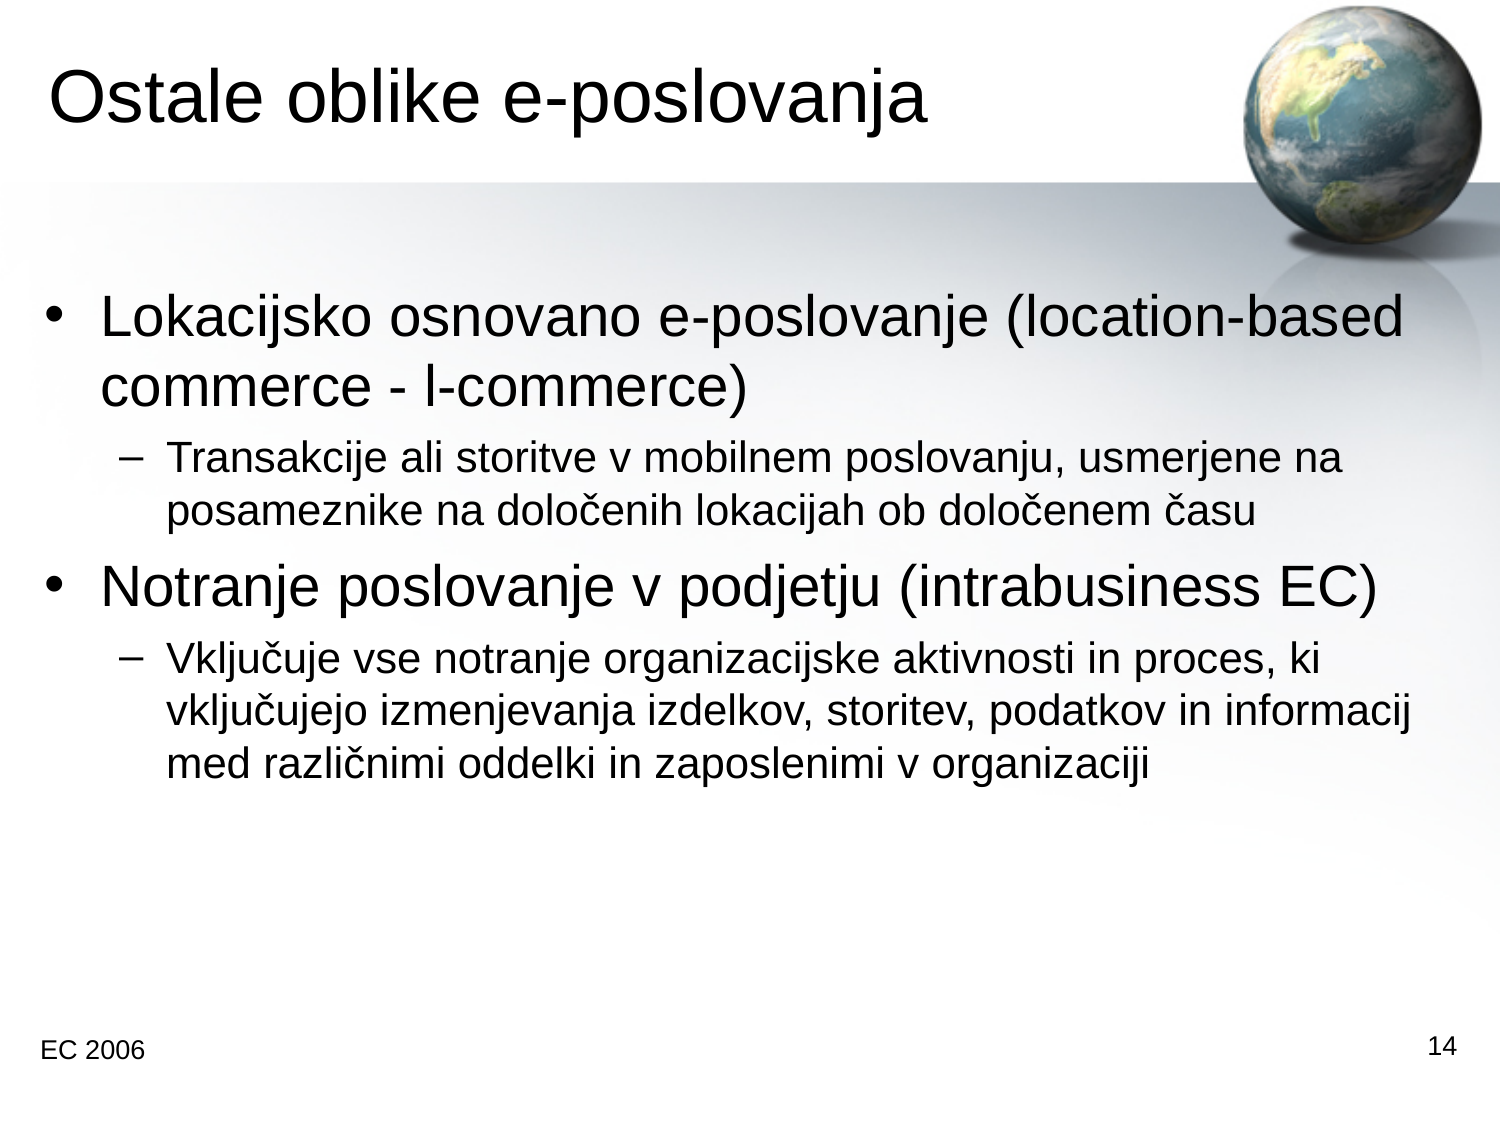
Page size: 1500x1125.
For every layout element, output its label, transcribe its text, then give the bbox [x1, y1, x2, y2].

list Lokacijsko osnovano e-poslovanje (location-based commerce - l-commerce) Transakcije ali storitve v mobilnem poslovanju, usmerjene na posameznike na določenih lokacijah ob določenem času Notranje poslovanje v podjetju (intrabusiness EC) Vključuje vse notranje organizacijske aktivnosti in proces, ki vključujejo izmenjevanja izdelkov, storitev, podatkov in informacij med različnimi oddelki in zaposlenimi v organizaciji [29, 271, 1471, 995]
title Ostale oblike e-poslovanja [33, 22, 1239, 162]
text_box <number> [1159, 1020, 1473, 1096]
text_box EC 2006 [25, 1025, 338, 1101]
picture [0, 0, 1500, 1125]
